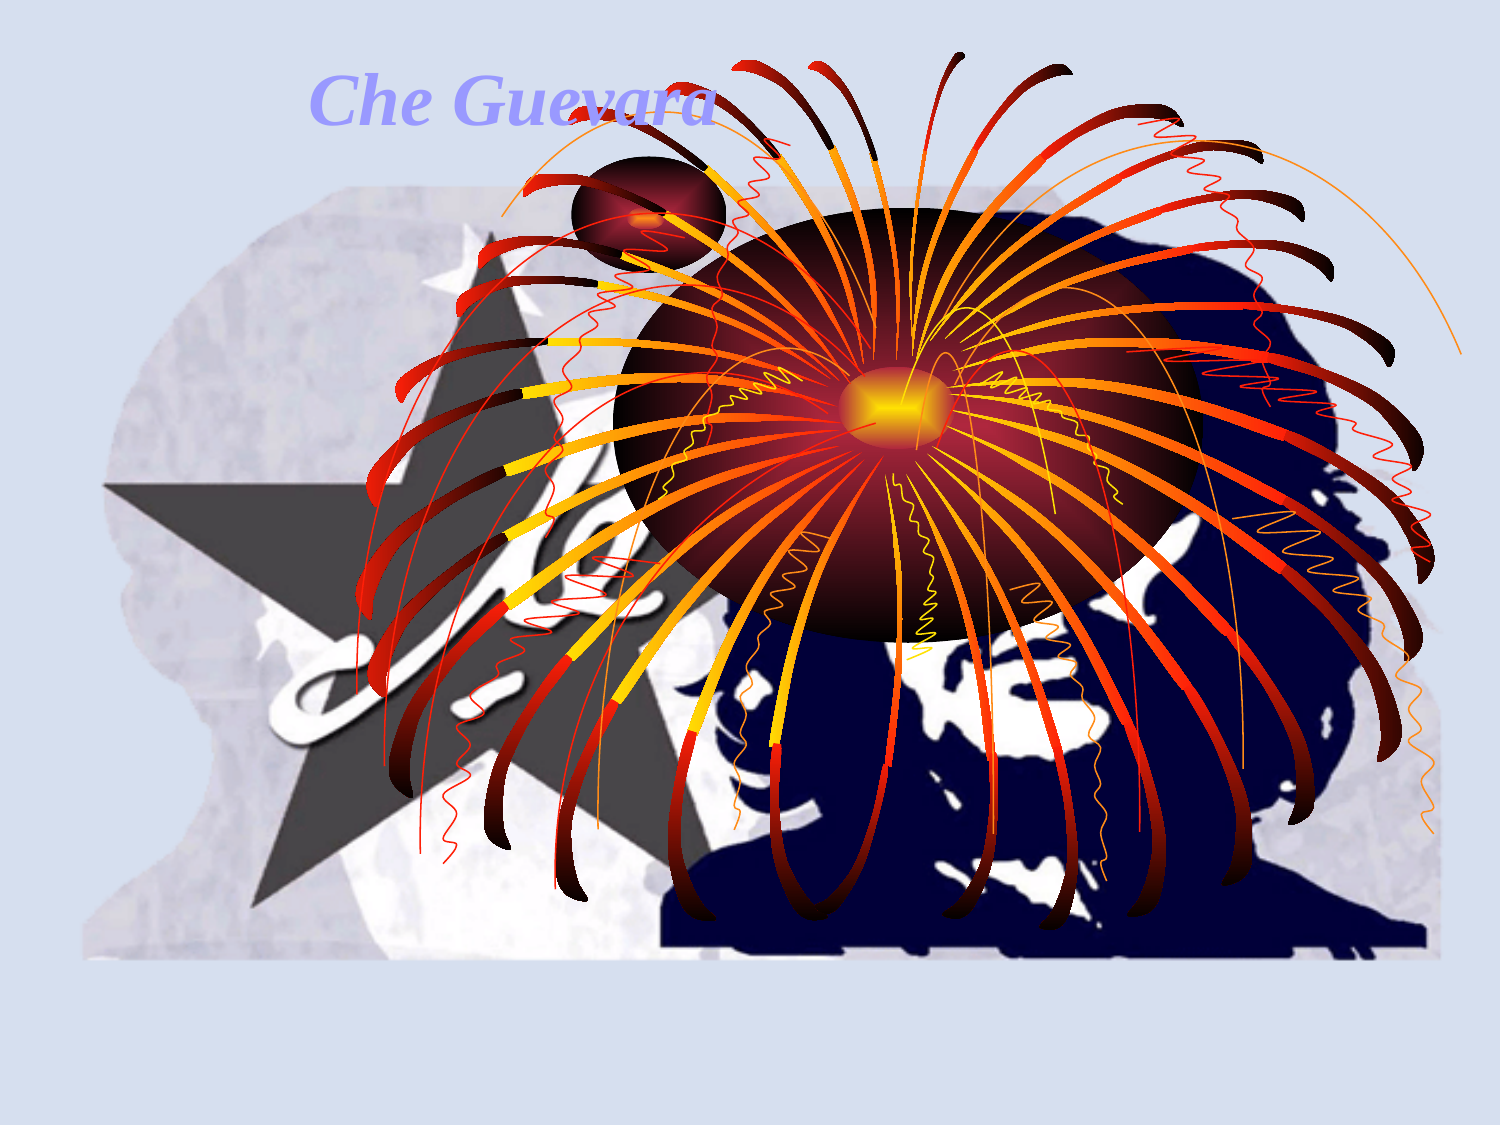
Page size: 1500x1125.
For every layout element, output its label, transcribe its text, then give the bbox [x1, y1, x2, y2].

text_box Che Guevara [100, 42, 928, 362]
picture [0, 0, 1500, 1125]
